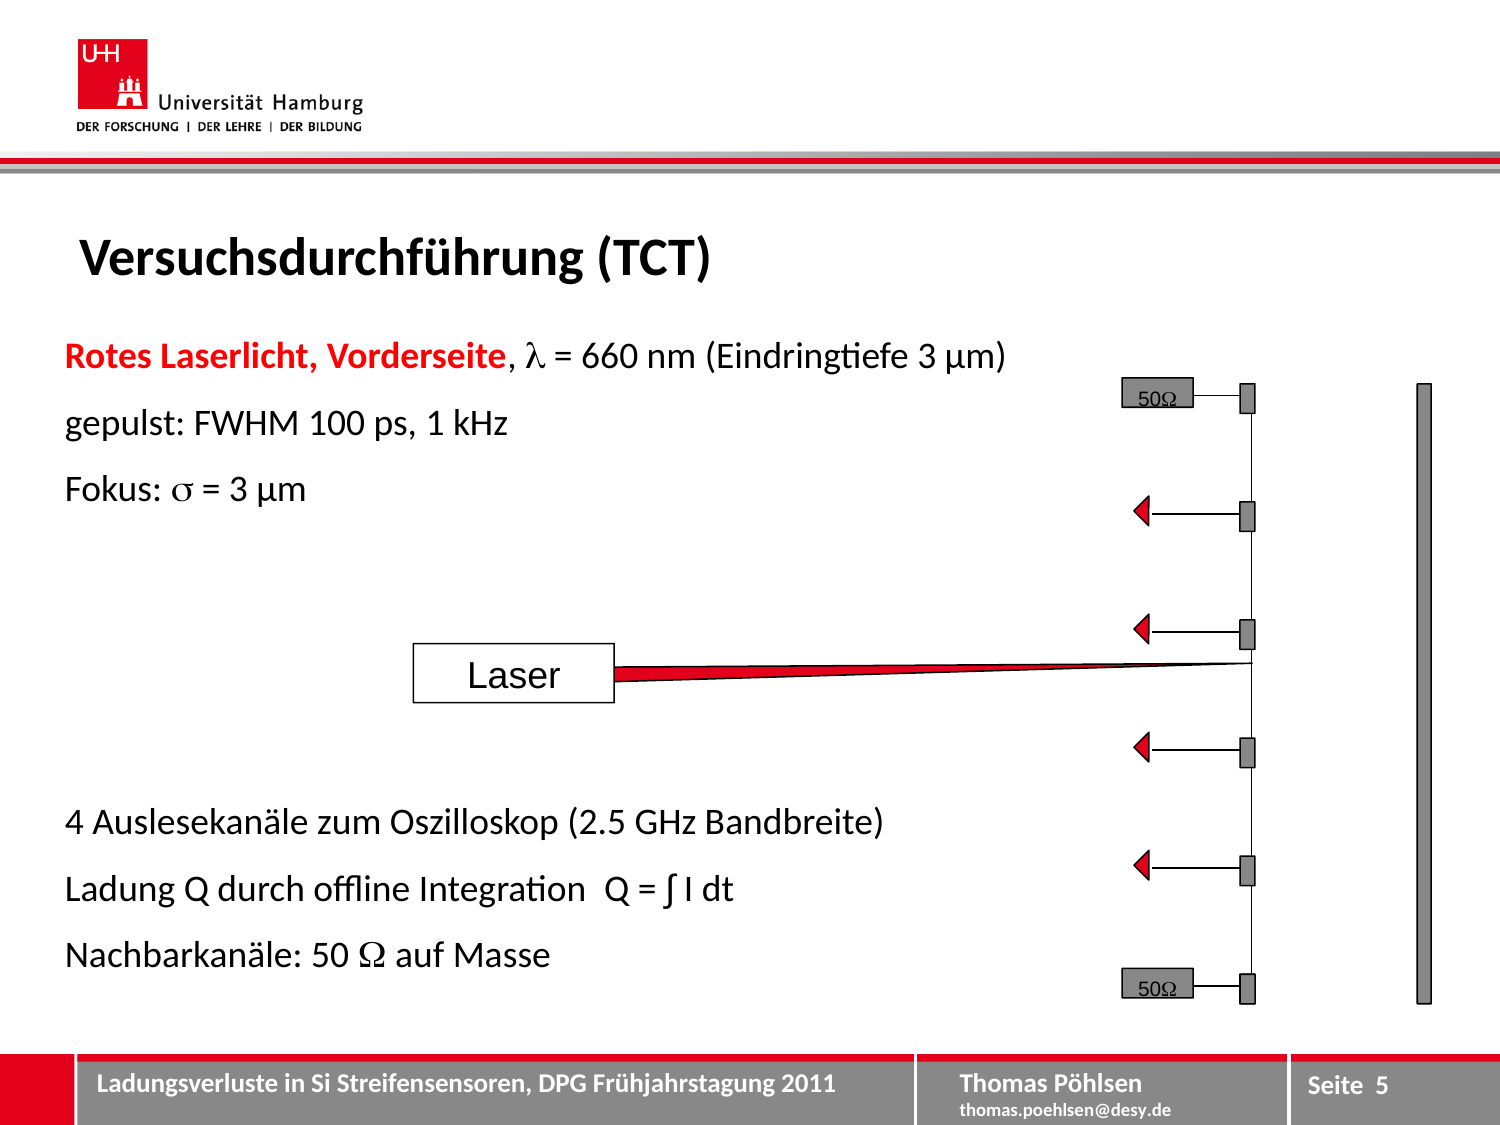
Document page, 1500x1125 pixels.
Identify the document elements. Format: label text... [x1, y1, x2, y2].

text_box [1239, 974, 1256, 1004]
picture [0, 0, 1500, 174]
text_box 50W [1122, 377, 1194, 408]
text_box [1240, 383, 1255, 414]
text_box [1133, 496, 1149, 526]
text_box 50W [1122, 968, 1194, 998]
text_box [1417, 383, 1432, 1004]
text_box [1239, 501, 1255, 532]
text_box [1240, 738, 1255, 768]
text_box [1134, 850, 1149, 881]
text_box Laser [413, 643, 615, 703]
text_box [1240, 856, 1255, 886]
subtitle Rotes Laserlicht, Vorderseite,  = 660 nm (Eindringtiefe 3 µm) gepulst: FWHM 100 ps, 1 kHz Fokus:  = 3 µm 4 Auslesekanäle zum Oszilloskop (2.5 GHz Bandbreite) Ladung Q durch offline Integration Q = ∫ I dt Nachbarkanäle: 50 W auf Masse [64, 263, 1152, 1034]
text_box [1239, 619, 1255, 650]
text_box [1133, 732, 1149, 762]
title Versuchsdurchführung (TCT) [64, 193, 1436, 315]
text_box [1133, 614, 1149, 644]
text_box [615, 663, 1251, 682]
